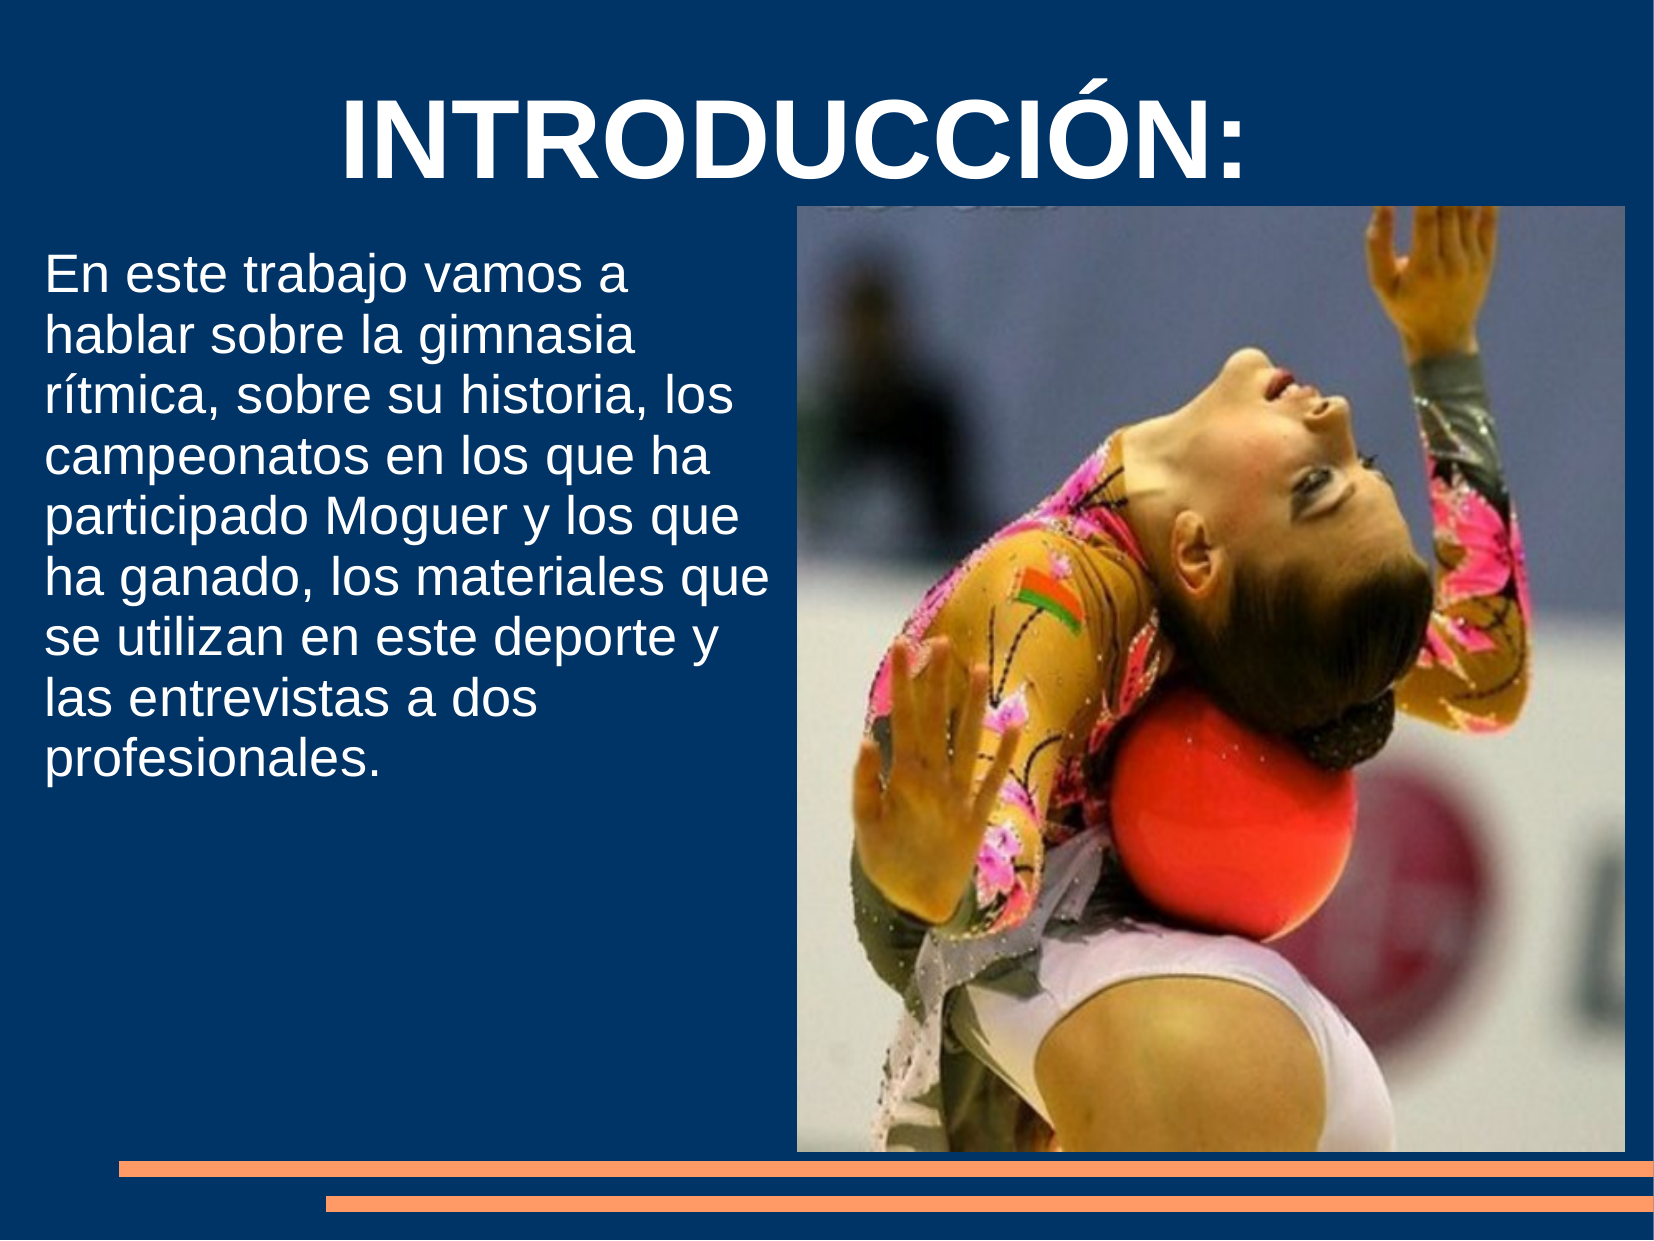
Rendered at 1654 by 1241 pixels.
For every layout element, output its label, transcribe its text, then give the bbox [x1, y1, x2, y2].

text_box En este trabajo vamos a hablar sobre la gimnasia rítmica, sobre su historia, los campeonatos en los que ha participado Moguer y los que ha ganado, los materiales que se utilizan en este deporte y las entrevistas a dos profesionales. [29, 236, 797, 796]
picture [797, 206, 1625, 1152]
text_box INTRODUCCIÓN: [324, 69, 1300, 210]
